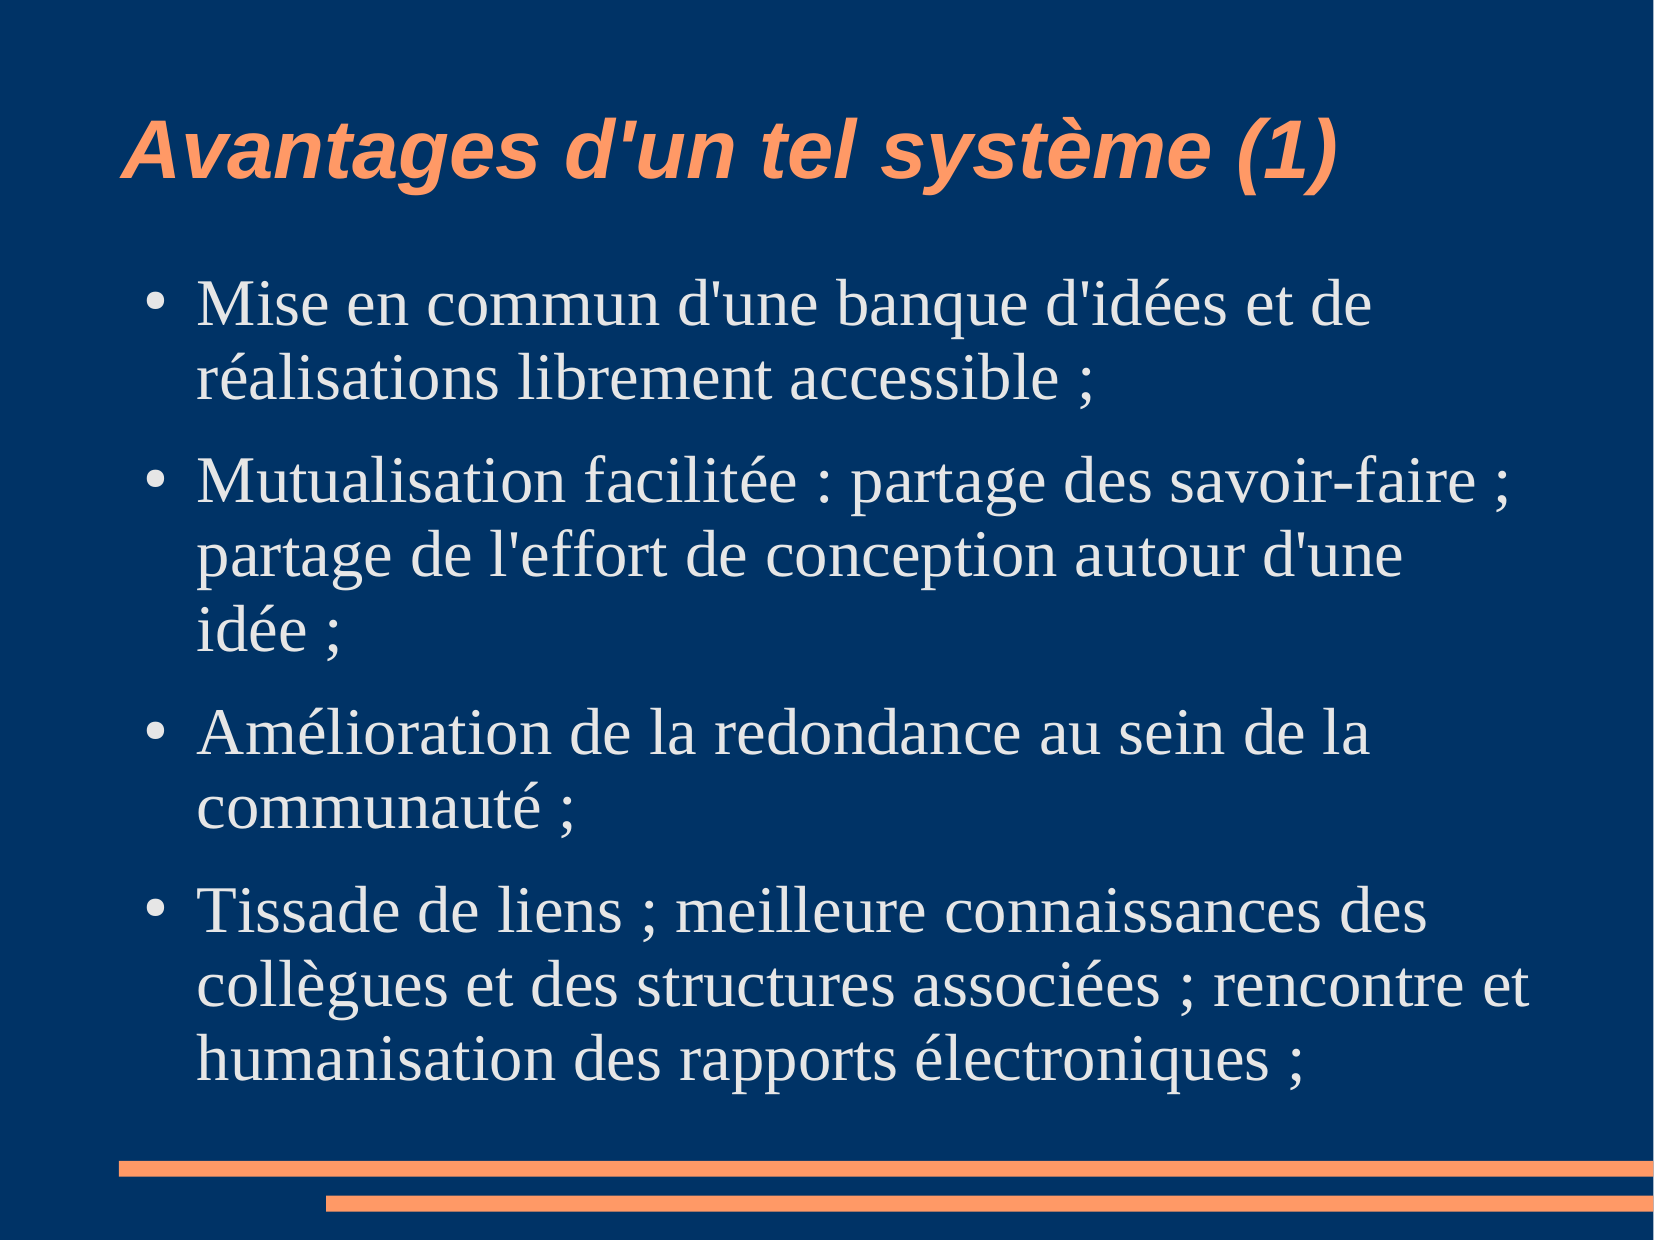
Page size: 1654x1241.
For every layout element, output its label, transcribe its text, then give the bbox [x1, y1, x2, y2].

list Mise en commun d'une banque d'idées et de réalisations librement accessible ; Mutualisation facilitée : partage des savoir-faire ; partage de l'effort de conception autour d'une idée ; Amélioration de la redondance au sein de la communauté ; Tissade de liens ; meilleure connaissances des collègues et des structures associées ; rencontre et humanisation des rapports électroniques ; [125, 265, 1565, 1095]
title Avantages d'un tel système (1) [121, 53, 1534, 246]
